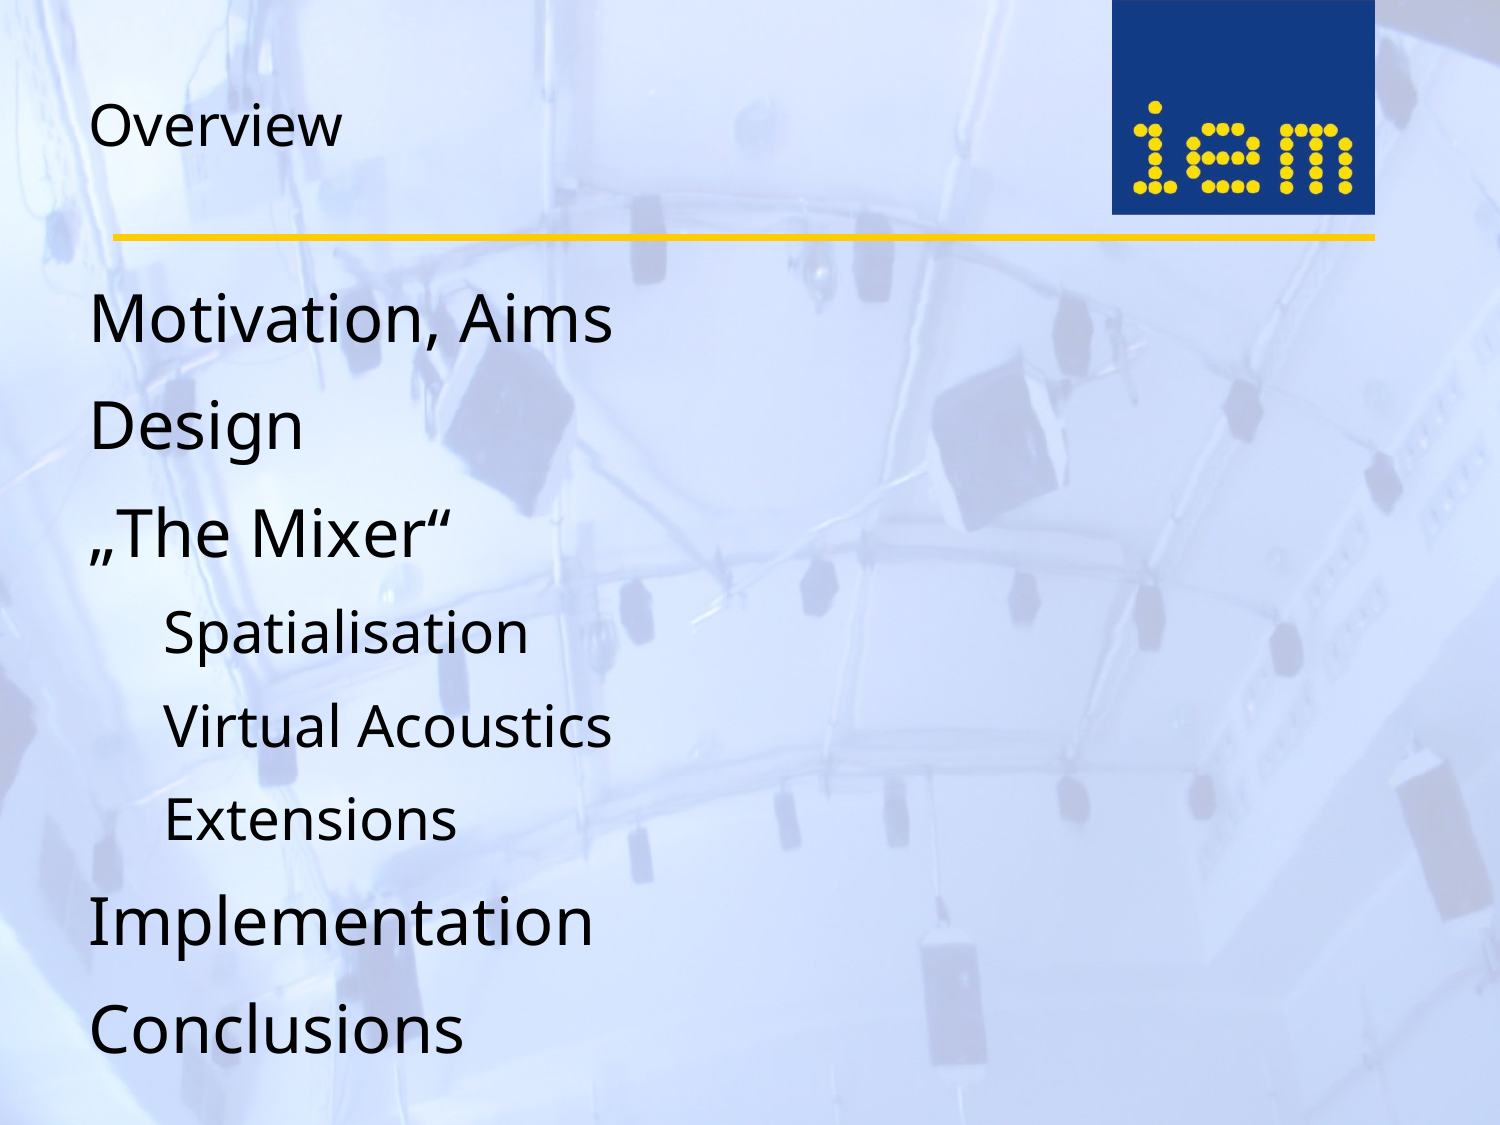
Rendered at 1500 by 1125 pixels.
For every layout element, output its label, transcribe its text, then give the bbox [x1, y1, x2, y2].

title Overview [88, 29, 1352, 218]
picture [0, 0, 1500, 1125]
list Motivation, Aims Design „The Mixer“ Spatialisation Virtual Acoustics Extensions Implementation Conclusions [88, 270, 1439, 995]
